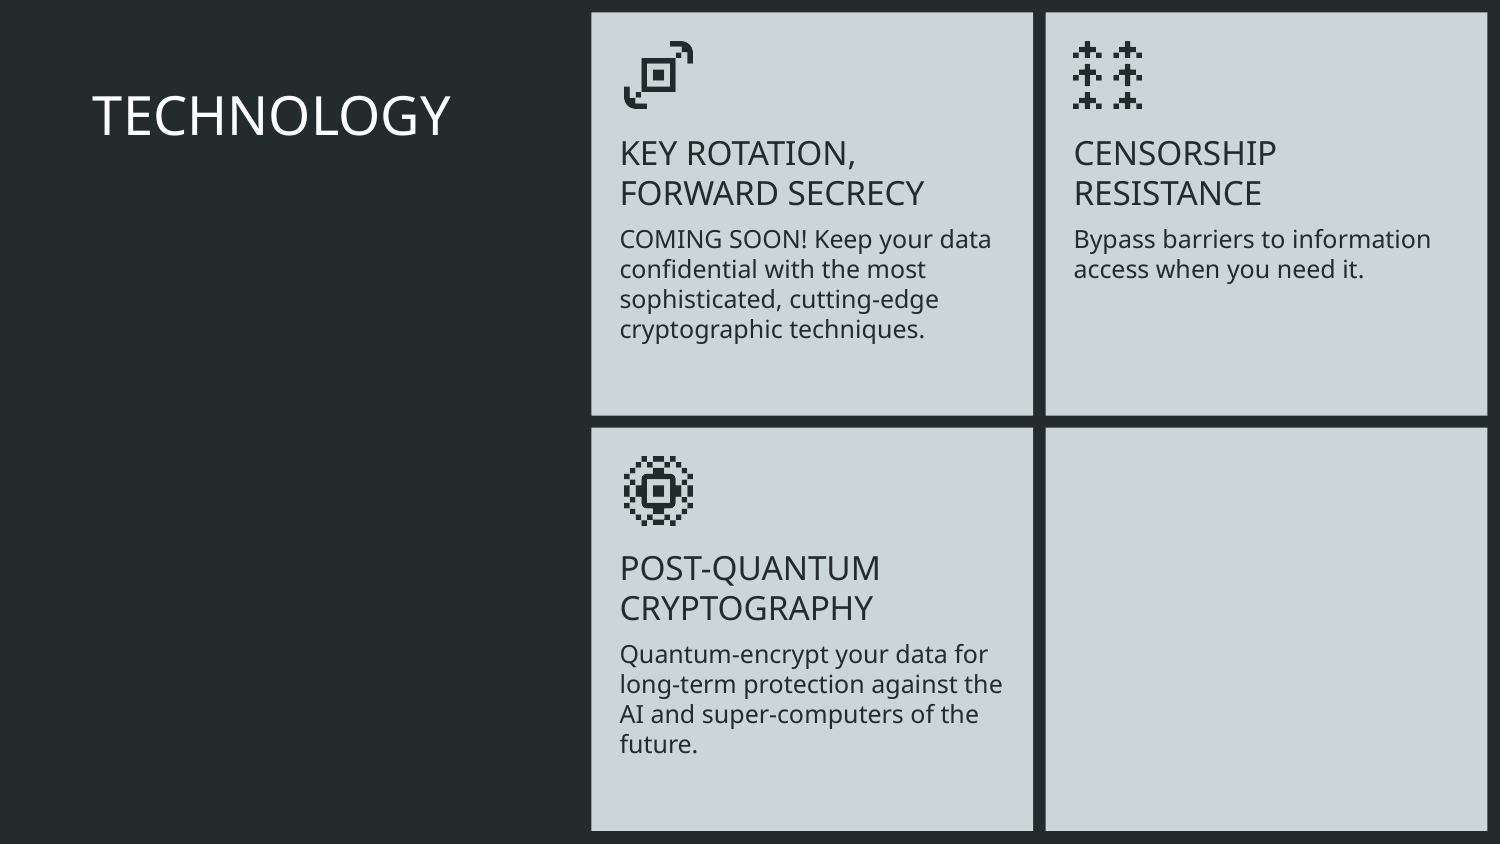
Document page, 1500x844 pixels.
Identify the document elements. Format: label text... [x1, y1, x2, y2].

text_box COMING SOON! Keep your data confidential with the most sophisticated, cutting-edge cryptographic techniques. [619, 223, 1005, 344]
text_box CENSORSHIP RESISTANCE [1073, 132, 1451, 213]
text_box TECHNOLOGY [92, 81, 507, 147]
text_box [591, 427, 1034, 831]
picture [624, 456, 693, 526]
text_box [1045, 12, 1488, 416]
text_box Bypass barriers to information access when you need it. [1073, 223, 1456, 284]
picture [624, 41, 693, 109]
text_box Quantum-encrypt your data for long-term protection against the AI and super-computers of the future. [619, 639, 1005, 759]
text_box KEY ROTATION, FORWARD SECRECY [619, 132, 999, 213]
text_box [591, 12, 1034, 416]
text_box [1045, 427, 1488, 831]
text_box POST-QUANTUM CRYPTOGRAPHY [619, 547, 999, 628]
picture [1073, 41, 1142, 109]
